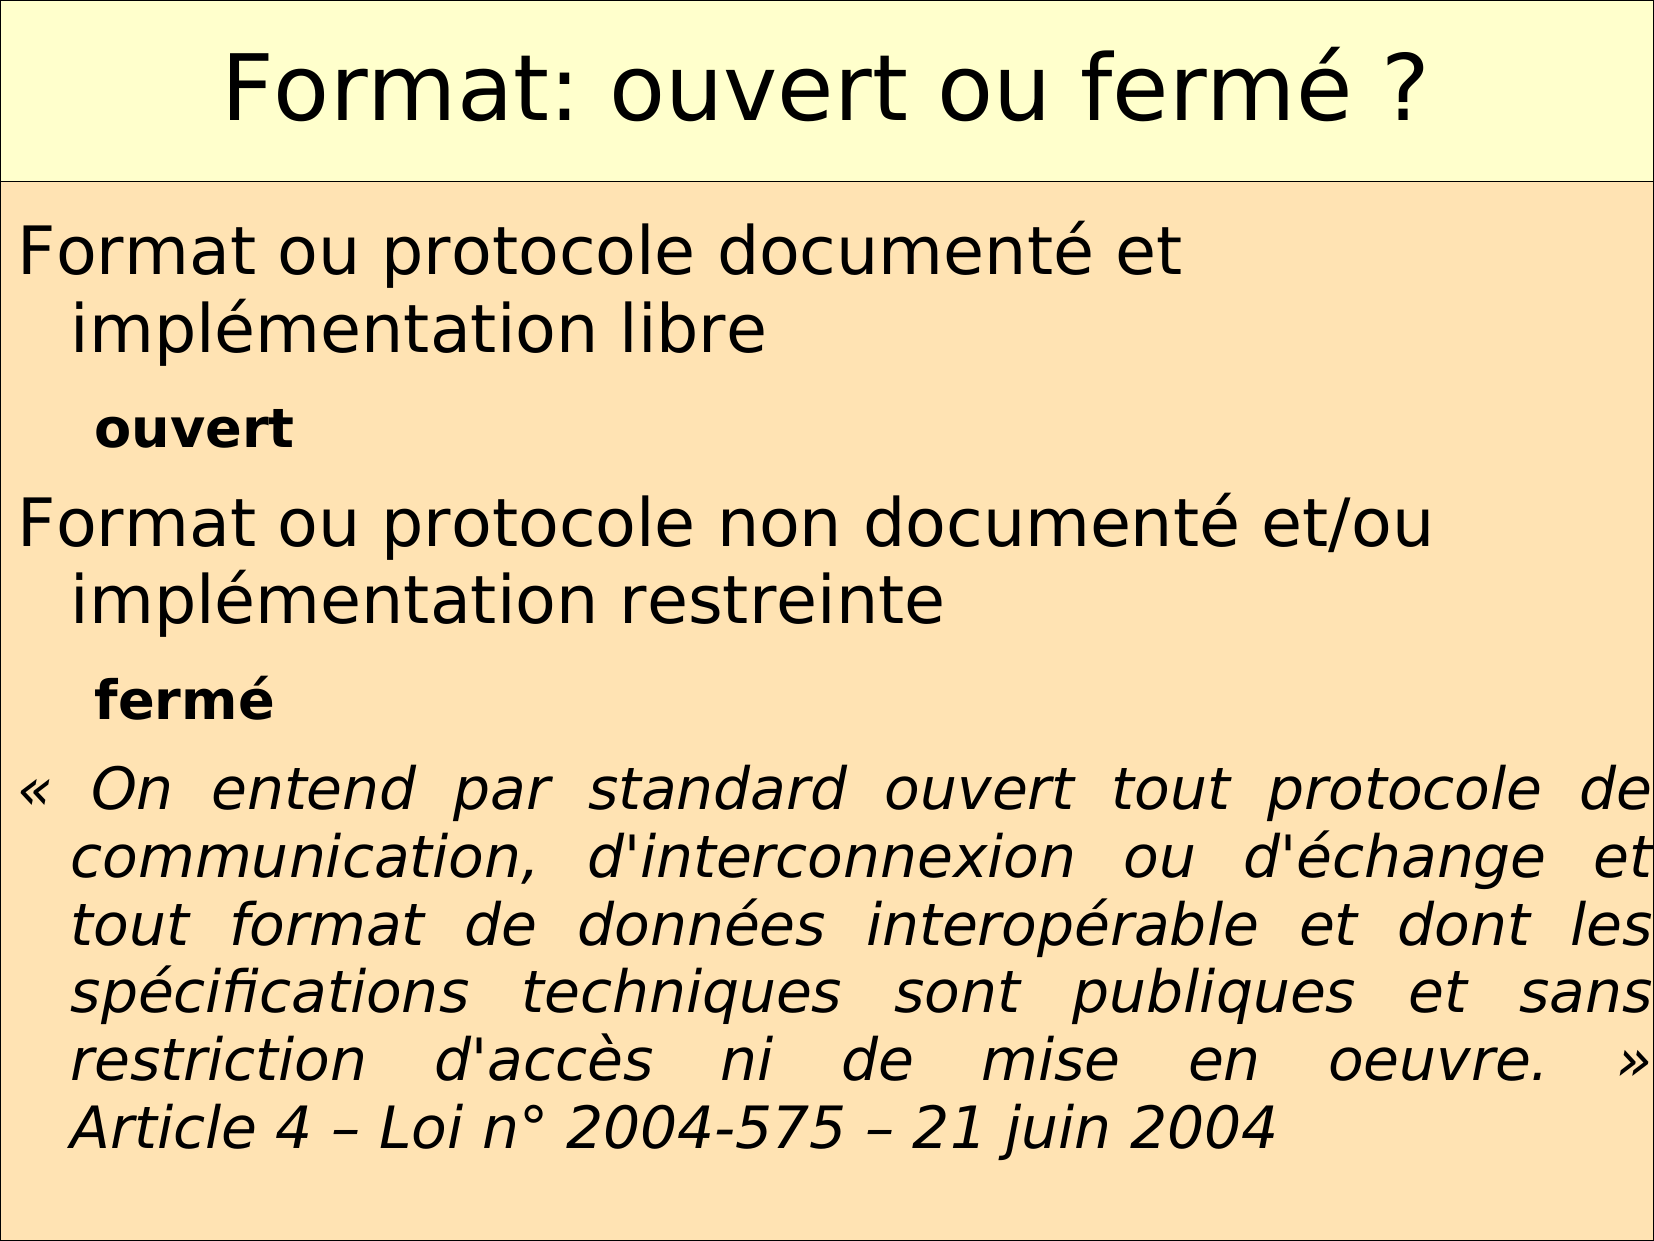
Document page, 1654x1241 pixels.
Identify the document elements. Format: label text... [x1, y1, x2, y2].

list Format ou protocole documenté et implémentation libre ouvert Format ou protocole non documenté et/ou implémentation restreinte fermé « On entend par standard ouvert tout protocole de communication, d'interconnexion ou d'échange et tout format de données interopérable et dont les spécifications techniques sont publiques et sans restriction d'accès ni de mise en oeuvre. » Article 4 – Loi n° 2004-575 – 21 juin 2004 [0, 212, 1654, 1241]
title Format: ouvert ou fermé ? [0, 0, 1654, 177]
